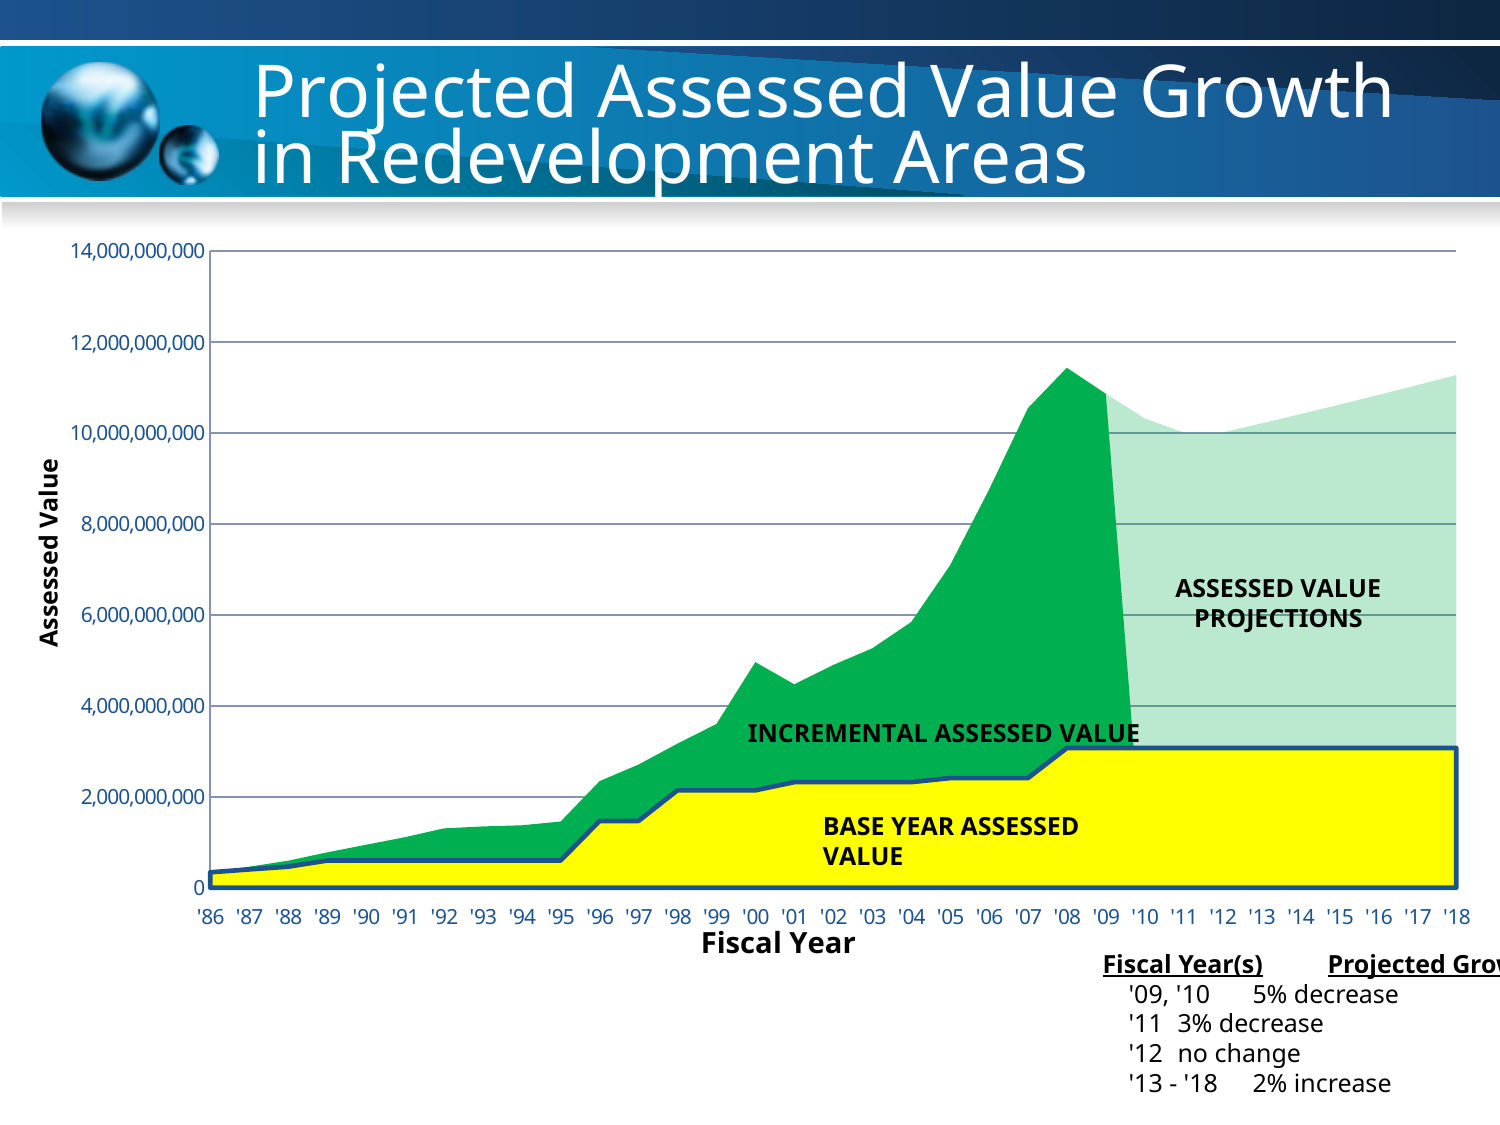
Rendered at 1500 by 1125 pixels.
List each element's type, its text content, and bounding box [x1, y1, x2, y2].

text_box ASSESSED VALUE PROJECTIONS [1120, 564, 1437, 691]
text_box INCREMENTAL ASSESSED VALUE [732, 710, 1172, 757]
title Projected Assessed Value Growth in Redevelopment Areas [237, 57, 1500, 201]
text_box BASE YEAR ASSESSED VALUE [807, 803, 1171, 851]
text_box Assessed Value [24, 249, 71, 663]
chart [45, 212, 1496, 1063]
text_box Fiscal Year(s) Projected Growth '09, '10 5% decrease '11 3% decrease '12 no change '13 - '18 2% increase [1087, 940, 1500, 1125]
text_box [48, 431, 99, 838]
text_box Fiscal Year [403, 916, 1161, 965]
